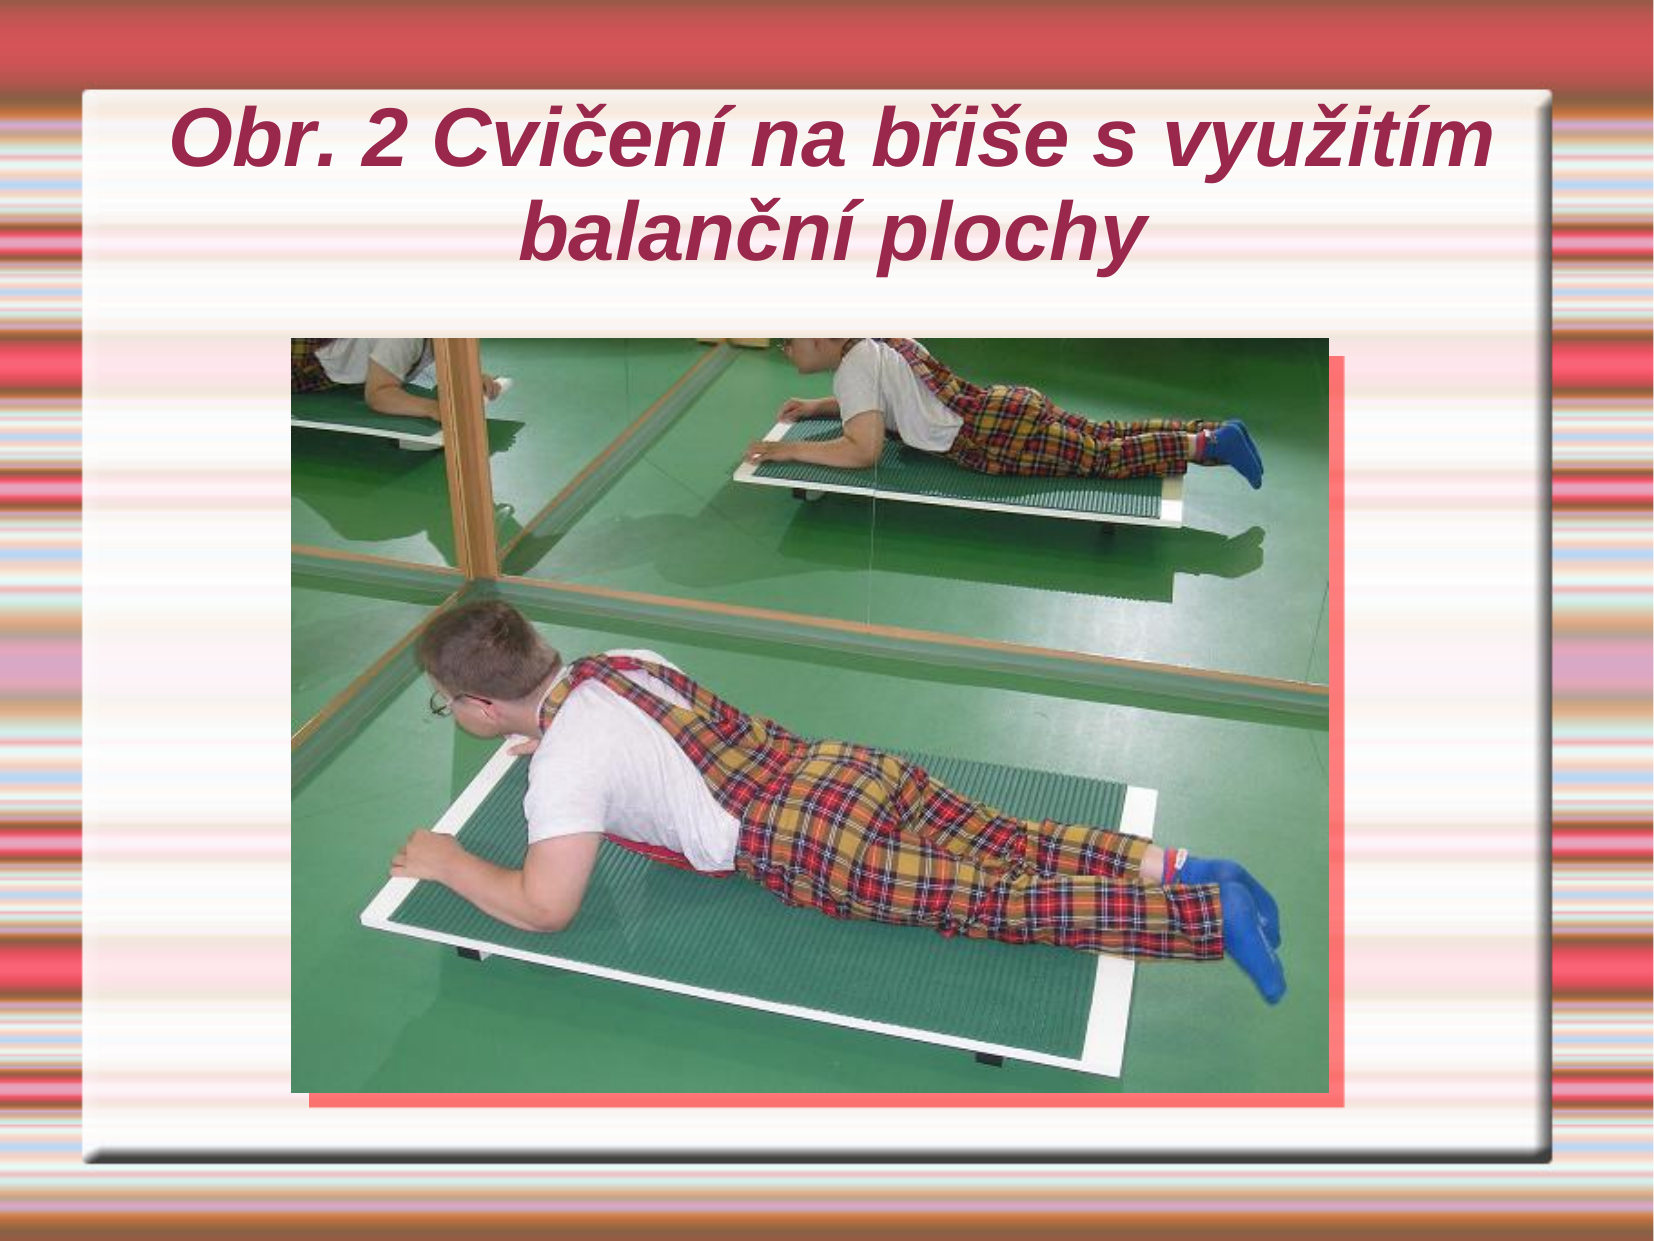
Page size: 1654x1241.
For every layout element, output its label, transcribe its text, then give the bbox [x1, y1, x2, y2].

title Obr. 2 Cvičení na břiše s využitím balanční plochy [88, 88, 1577, 281]
picture [0, 0, 1654, 1241]
